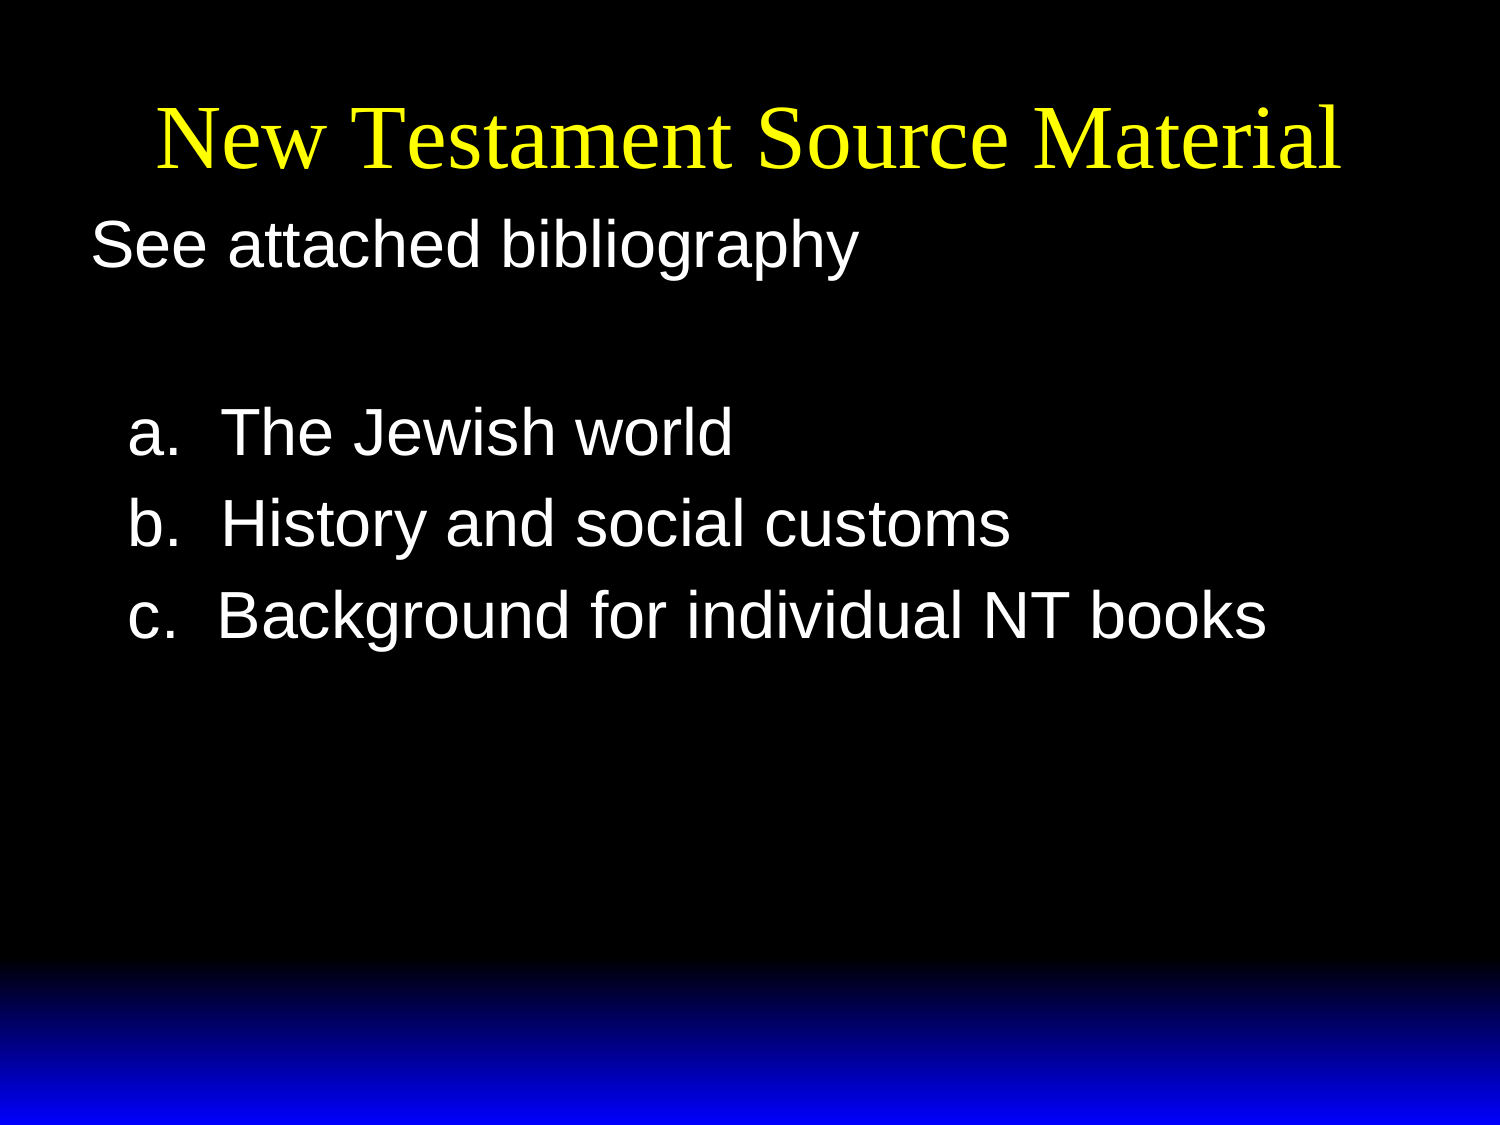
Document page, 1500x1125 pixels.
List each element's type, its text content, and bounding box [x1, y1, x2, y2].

title New Testament Source Material [112, 37, 1388, 238]
text_box See attached bibliography [75, 199, 988, 290]
list a. The Jewish world b. History and social customs c. Background for individual NT books [112, 387, 1388, 963]
